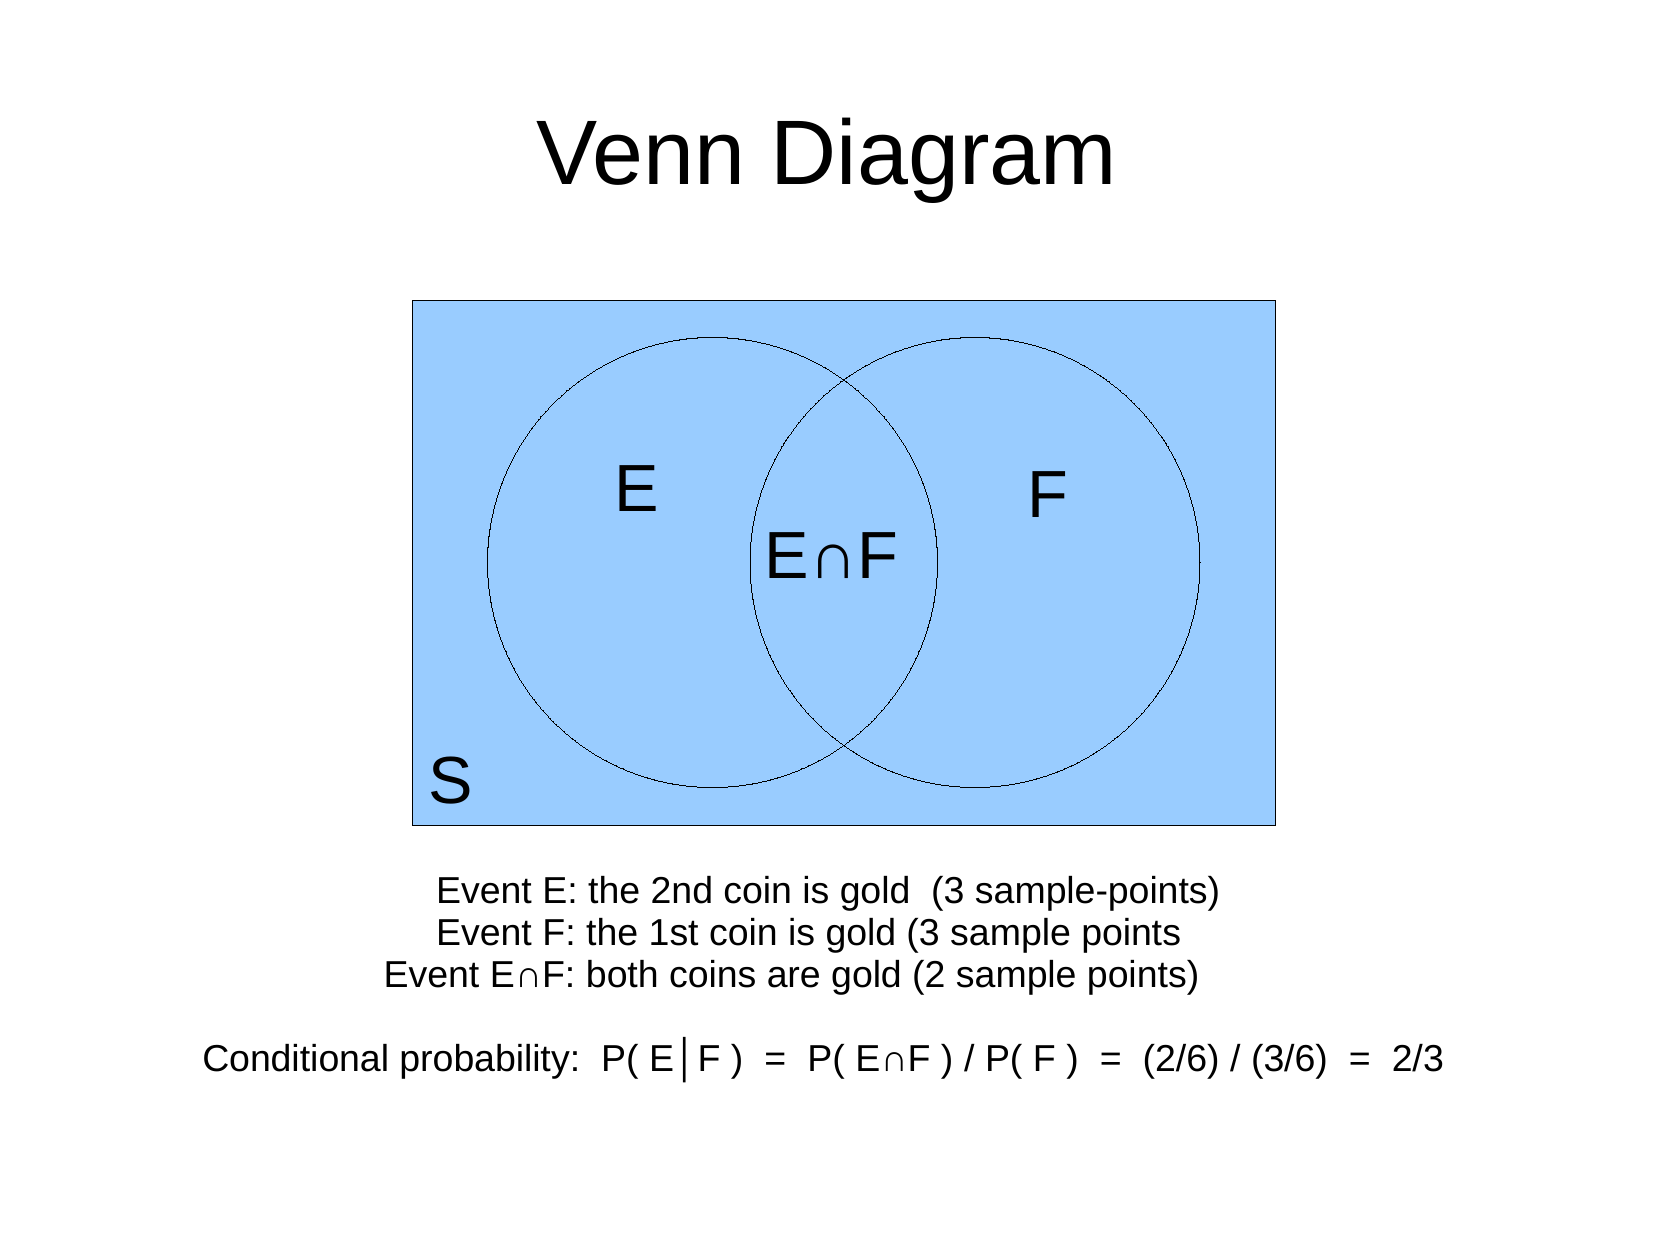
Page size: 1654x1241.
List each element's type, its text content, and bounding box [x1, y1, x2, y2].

text_box S [413, 735, 488, 826]
text_box [412, 300, 1276, 826]
text_box F [1012, 450, 1083, 540]
text_box E∩F [750, 510, 913, 601]
title Venn Diagram [82, 49, 1571, 257]
text_box Event E: the 2nd coin is gold (3 sample-points) Event F: the 1st coin is gold (3 sample points Event E∩F: both coins are gold (2 sample points) Conditional probability: P( E│F ) = P( E∩F ) / P( F ) = (2/6) / (3/6) = 2/3 [187, 862, 1460, 1088]
text_box E [600, 443, 675, 533]
